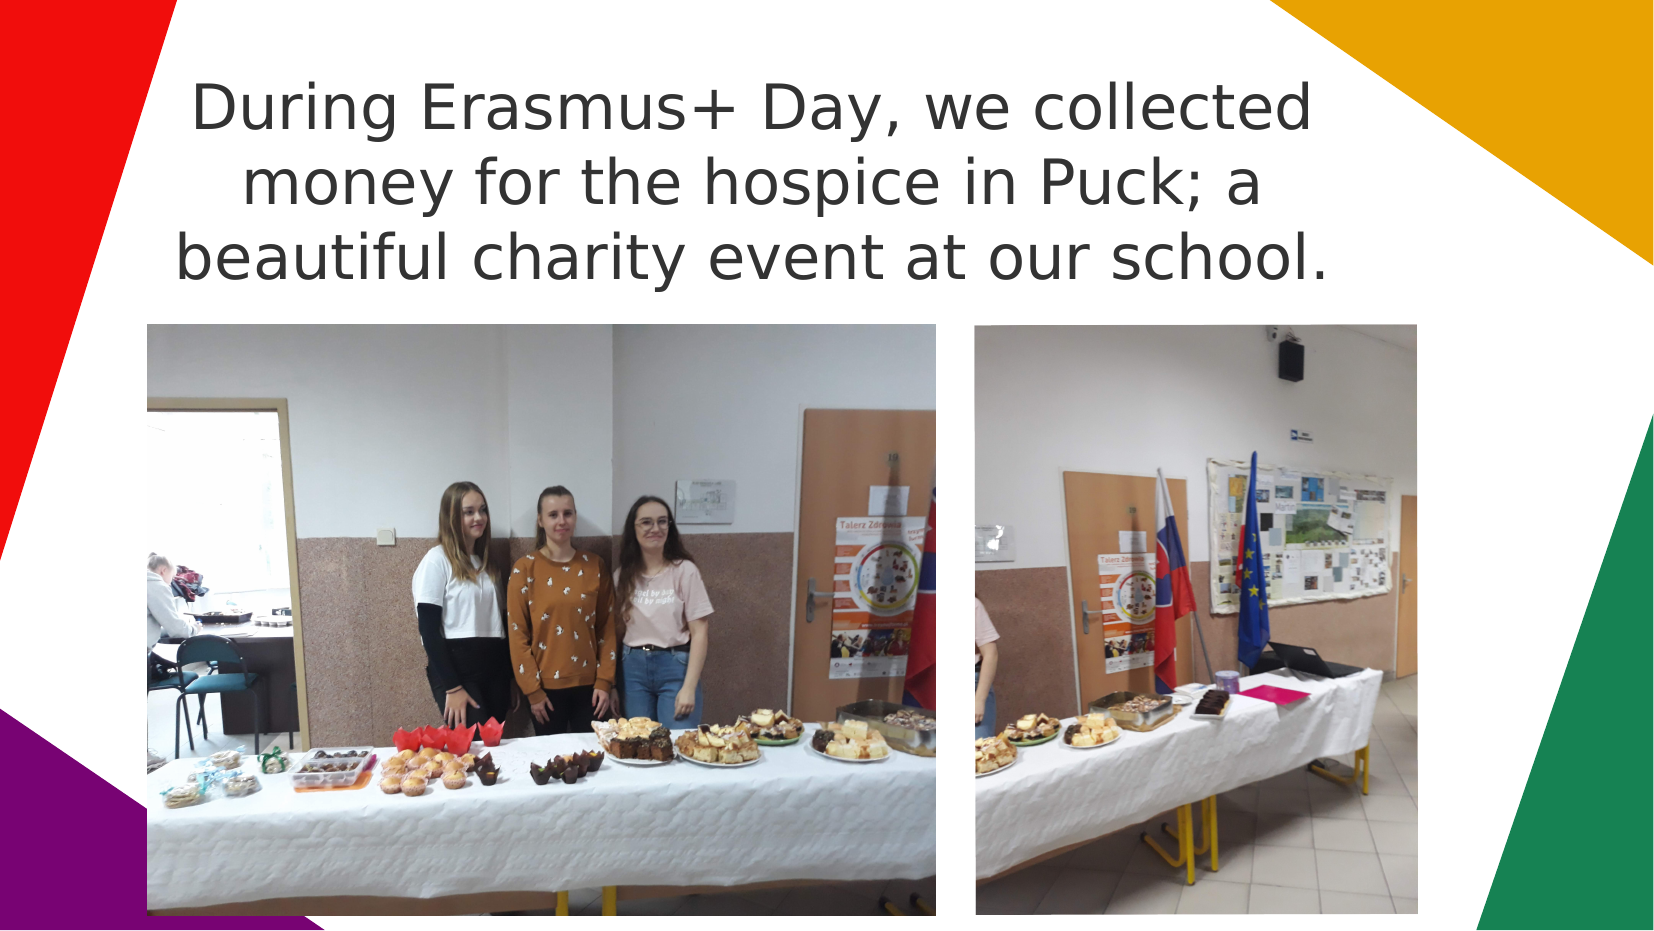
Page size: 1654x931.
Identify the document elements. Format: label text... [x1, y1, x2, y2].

picture [147, 325, 936, 916]
title During Erasmus+ Day, we collected money for the hospice in Puck; a beautiful charity event at our school. [147, 33, 1359, 325]
text_box [1210, 856, 1595, 916]
picture [974, 324, 1418, 915]
